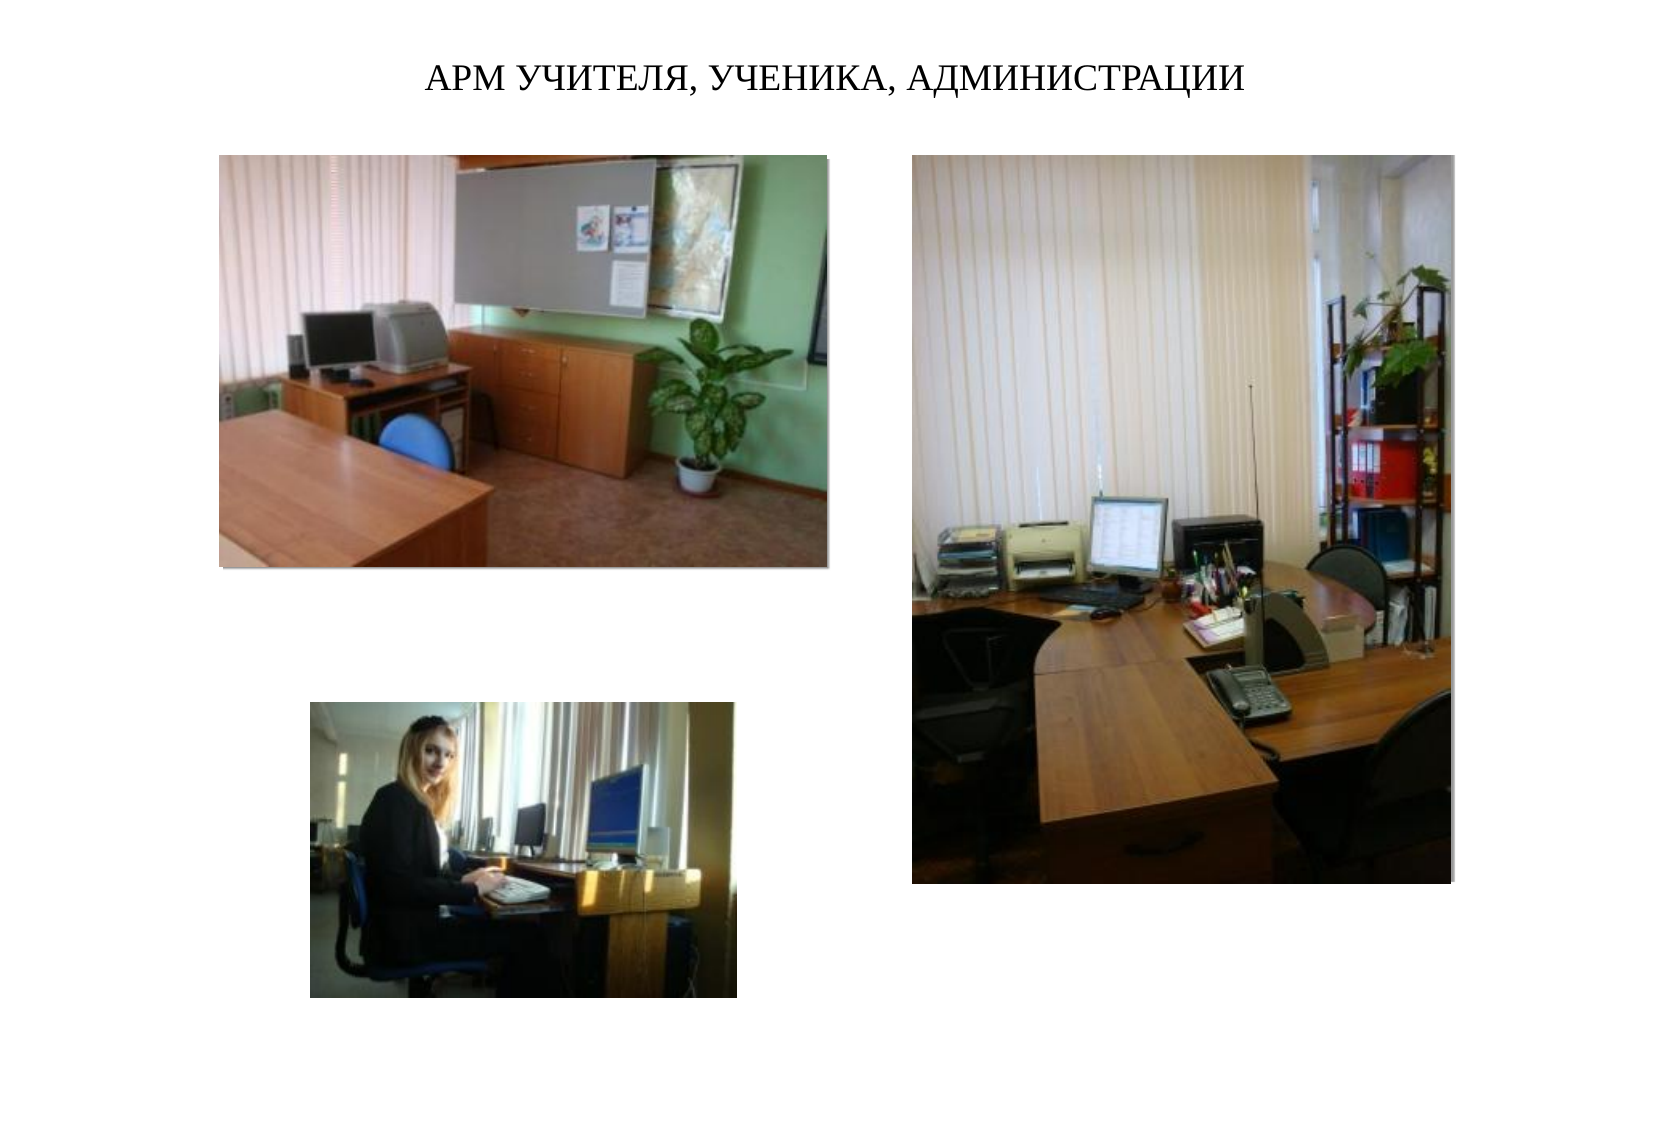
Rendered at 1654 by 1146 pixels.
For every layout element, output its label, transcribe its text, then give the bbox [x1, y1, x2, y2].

text_box АРМ УЧИТЕЛЯ, УЧЕНИКА, АДМИНИСТРАЦИИ [219, 43, 1451, 108]
picture [219, 155, 827, 567]
picture [310, 702, 737, 998]
picture [912, 155, 1451, 884]
